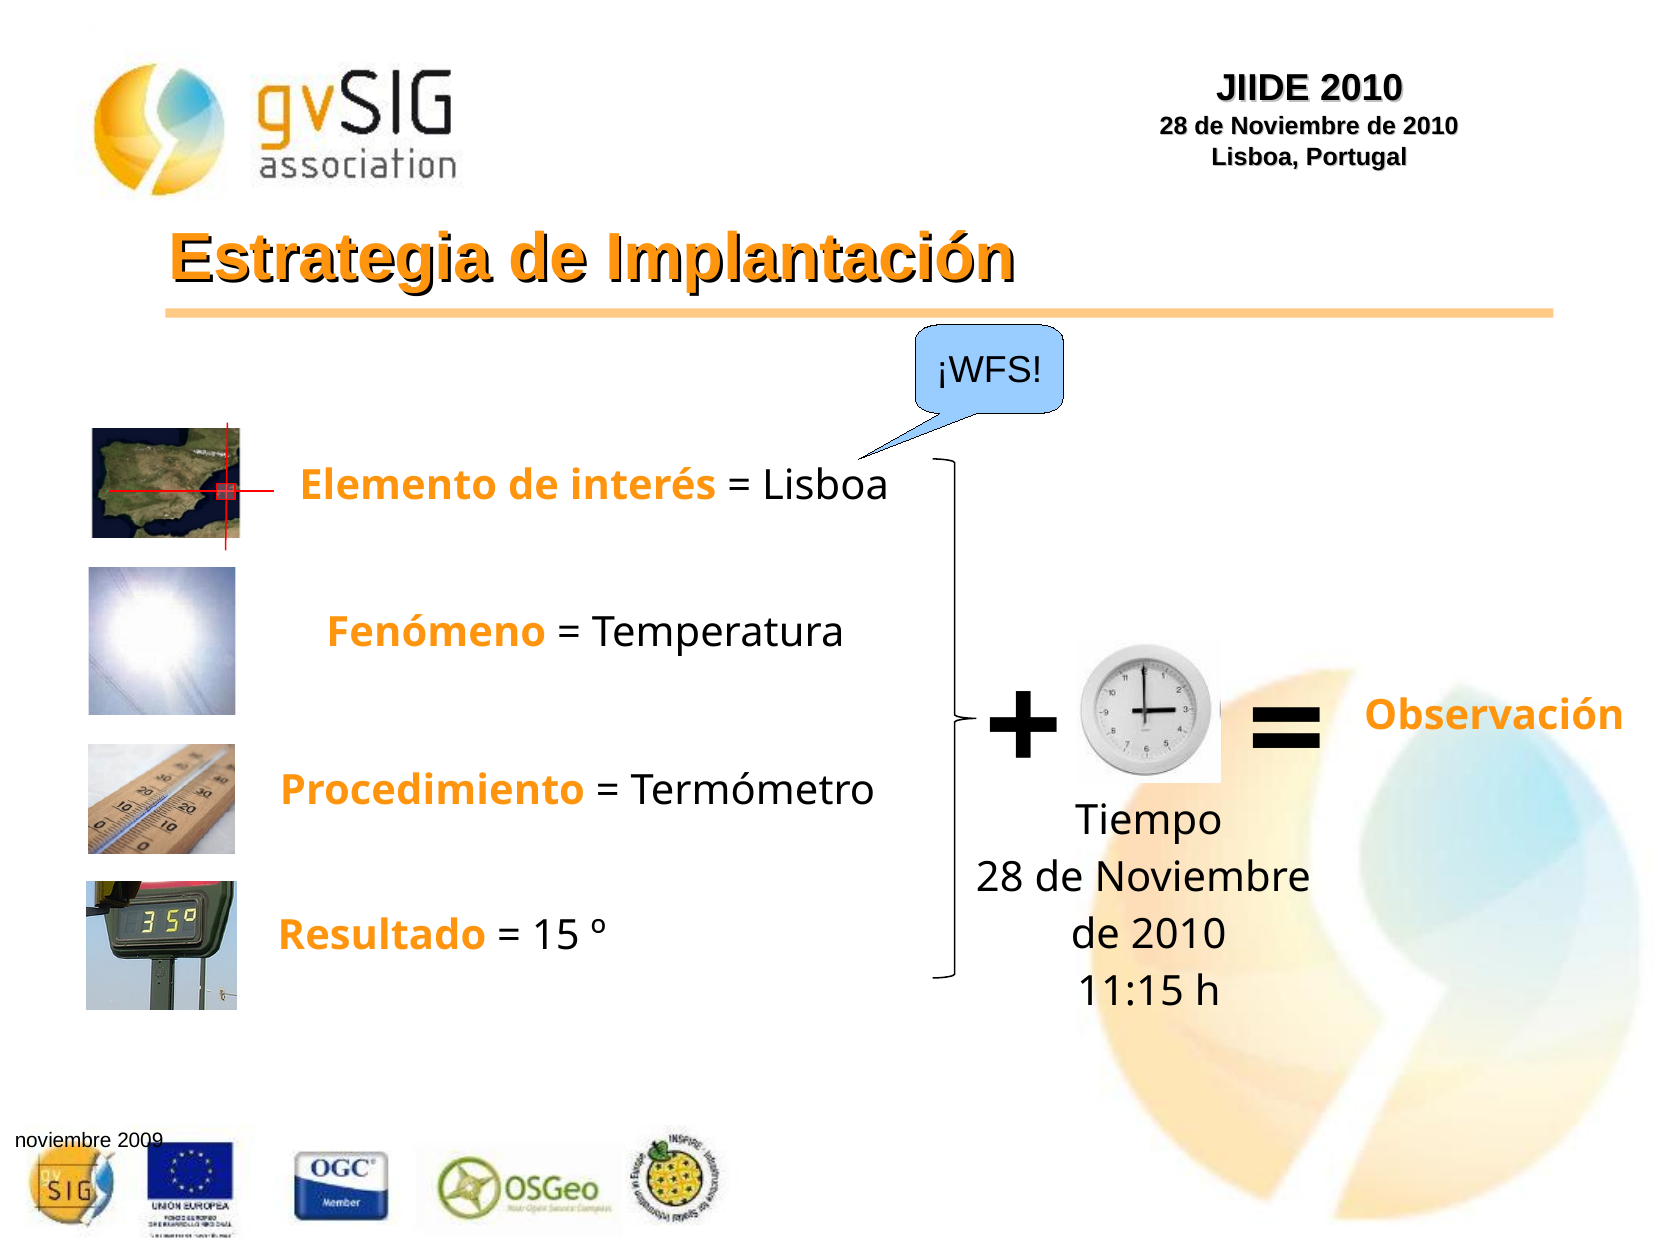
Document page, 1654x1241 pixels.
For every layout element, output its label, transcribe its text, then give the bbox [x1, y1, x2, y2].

text_box noviembre 2009 [0, 1118, 207, 1160]
text_box Observación [1349, 677, 1640, 751]
text_box Elemento de interés = Lisboa [284, 446, 905, 520]
text_box + [969, 619, 1079, 782]
text_box Fenómeno = Temperatura [311, 593, 860, 667]
text_box Procedimiento = Termómetro [265, 752, 891, 825]
text_box [216, 483, 236, 500]
picture [1, 0, 1654, 1241]
text_box ¡WFS! [858, 324, 1064, 460]
text_box Estrategia de Implantación [153, 212, 1034, 302]
text_box = [1233, 621, 1342, 825]
text_box Resultado = 15 º [262, 897, 622, 970]
text_box Tiempo 28 de Noviembre de 2010 11:15 h [961, 782, 1337, 1026]
